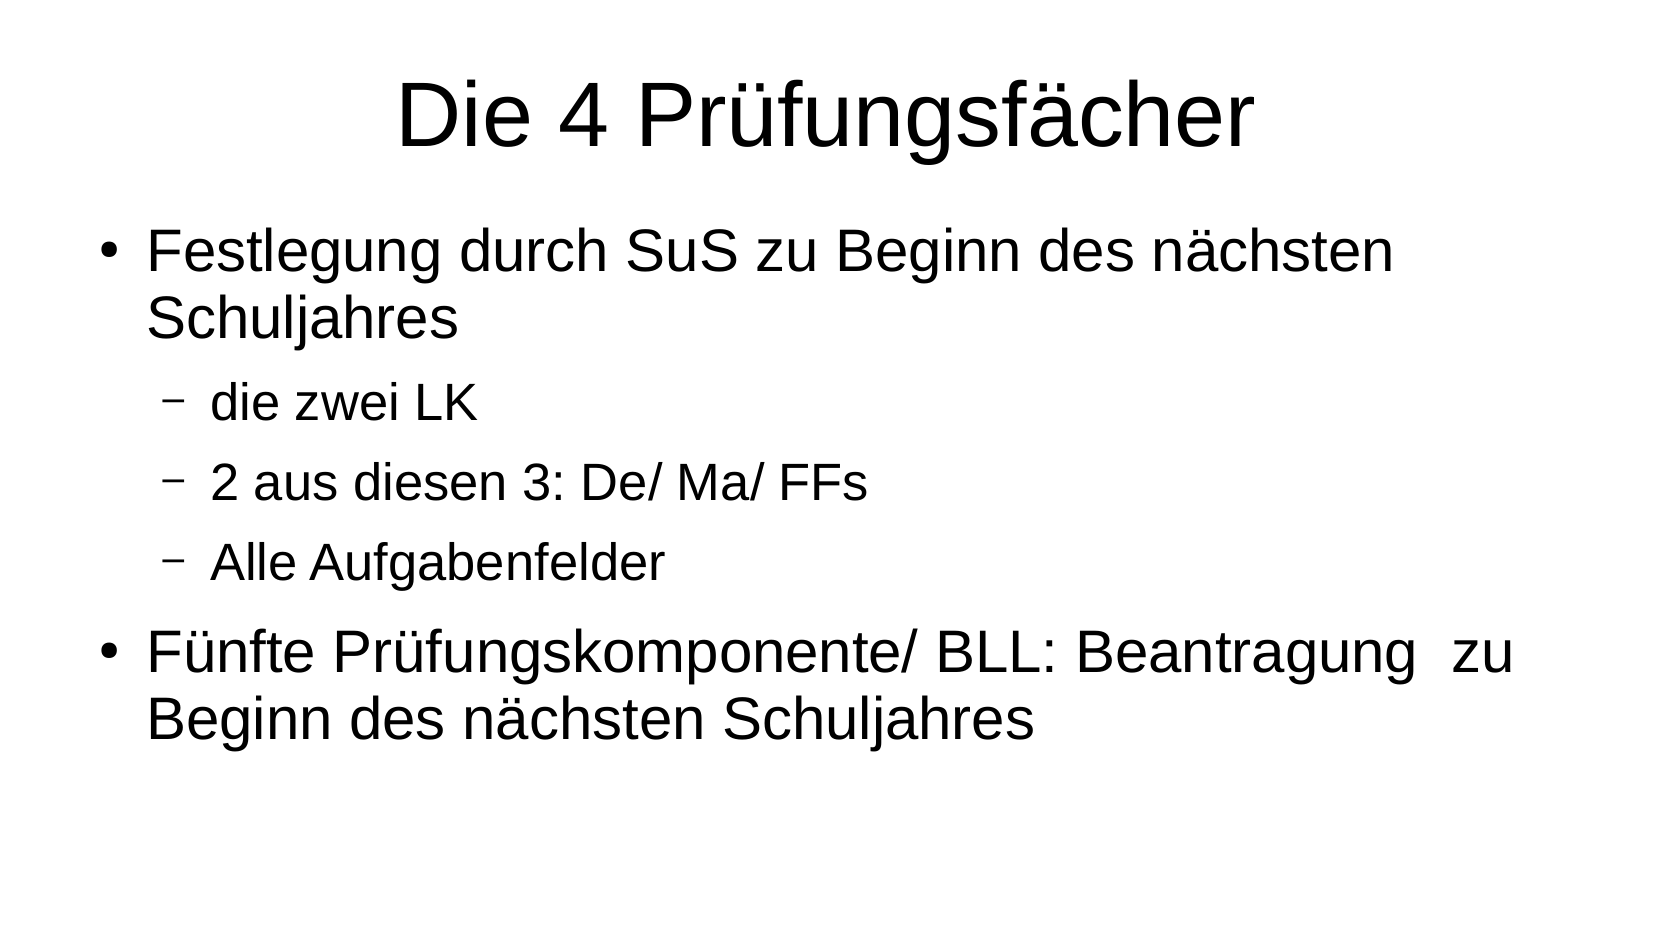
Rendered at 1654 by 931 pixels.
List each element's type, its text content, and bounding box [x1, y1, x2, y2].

title Die 4 Prüfungsfächer [82, 37, 1571, 193]
list Festlegung durch SuS zu Beginn des nächsten Schuljahres die zwei LK 2 aus diesen 3: De/ Ma/ FFs Alle Aufgabenfelder Fünfte Prüfungskomponente/ BLL: Beantragung zu Beginn des nächsten Schuljahres [82, 217, 1571, 758]
